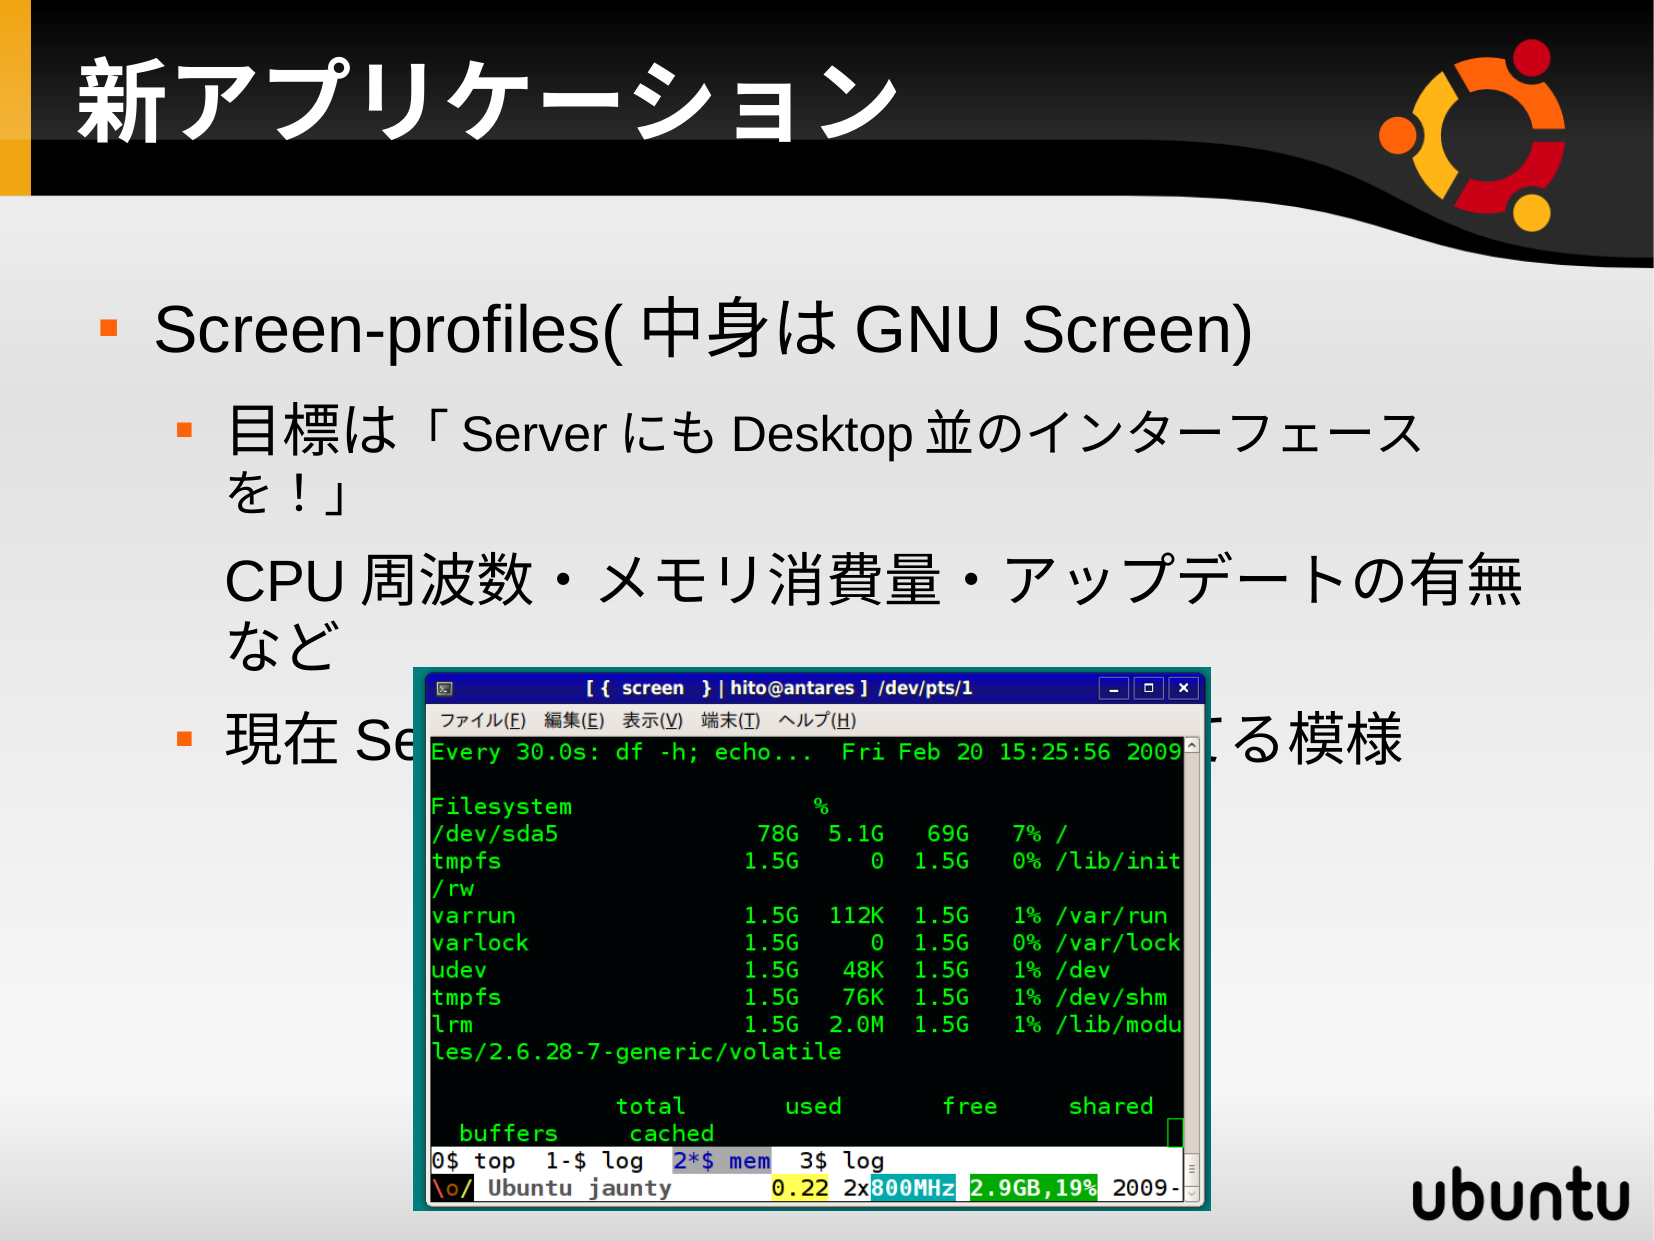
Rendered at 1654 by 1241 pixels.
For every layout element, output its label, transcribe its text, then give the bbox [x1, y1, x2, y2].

list Screen-profiles(中身はGNU Screen) 目標は「ServerにもDesktop並のインターフェースを！」 CPU周波数・メモリ消費量・アップデートの有無など 現在Server Teamの人が超がんばってる模様 [82, 290, 1571, 1094]
picture [0, 0, 1654, 1241]
title 新アプリケーション [76, 0, 1565, 208]
